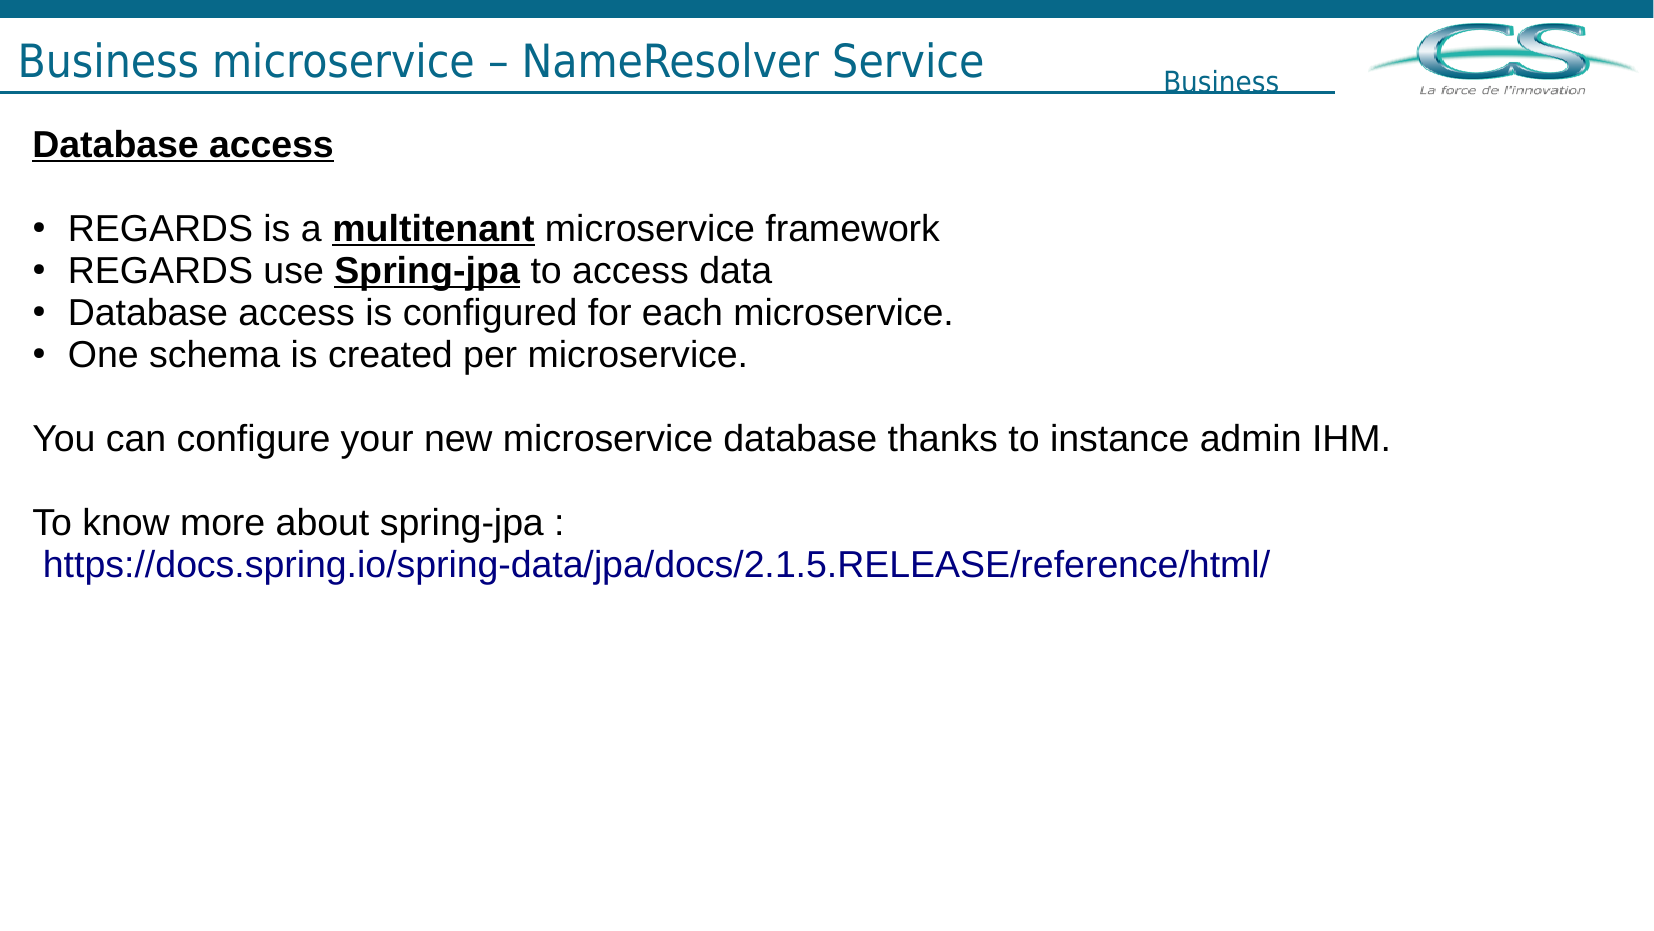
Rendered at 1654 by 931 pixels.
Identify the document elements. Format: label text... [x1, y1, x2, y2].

text_box Database access REGARDS is a multitenant microservice framework REGARDS use Spring-jpa to access data Database access is configured for each microservice. One schema is created per microservice. You can configure your new microservice database thanks to instance admin IHM. To know more about spring-jpa : https://docs.spring.io/spring-data/jpa/docs/2.1.5.RELEASE/reference/html/ [17, 116, 1589, 886]
picture [1368, 21, 1642, 96]
text_box Business [1151, 53, 1347, 116]
title Business microservice – NameResolver Service [17, 34, 1368, 88]
subtitle [17, 132, 1630, 913]
